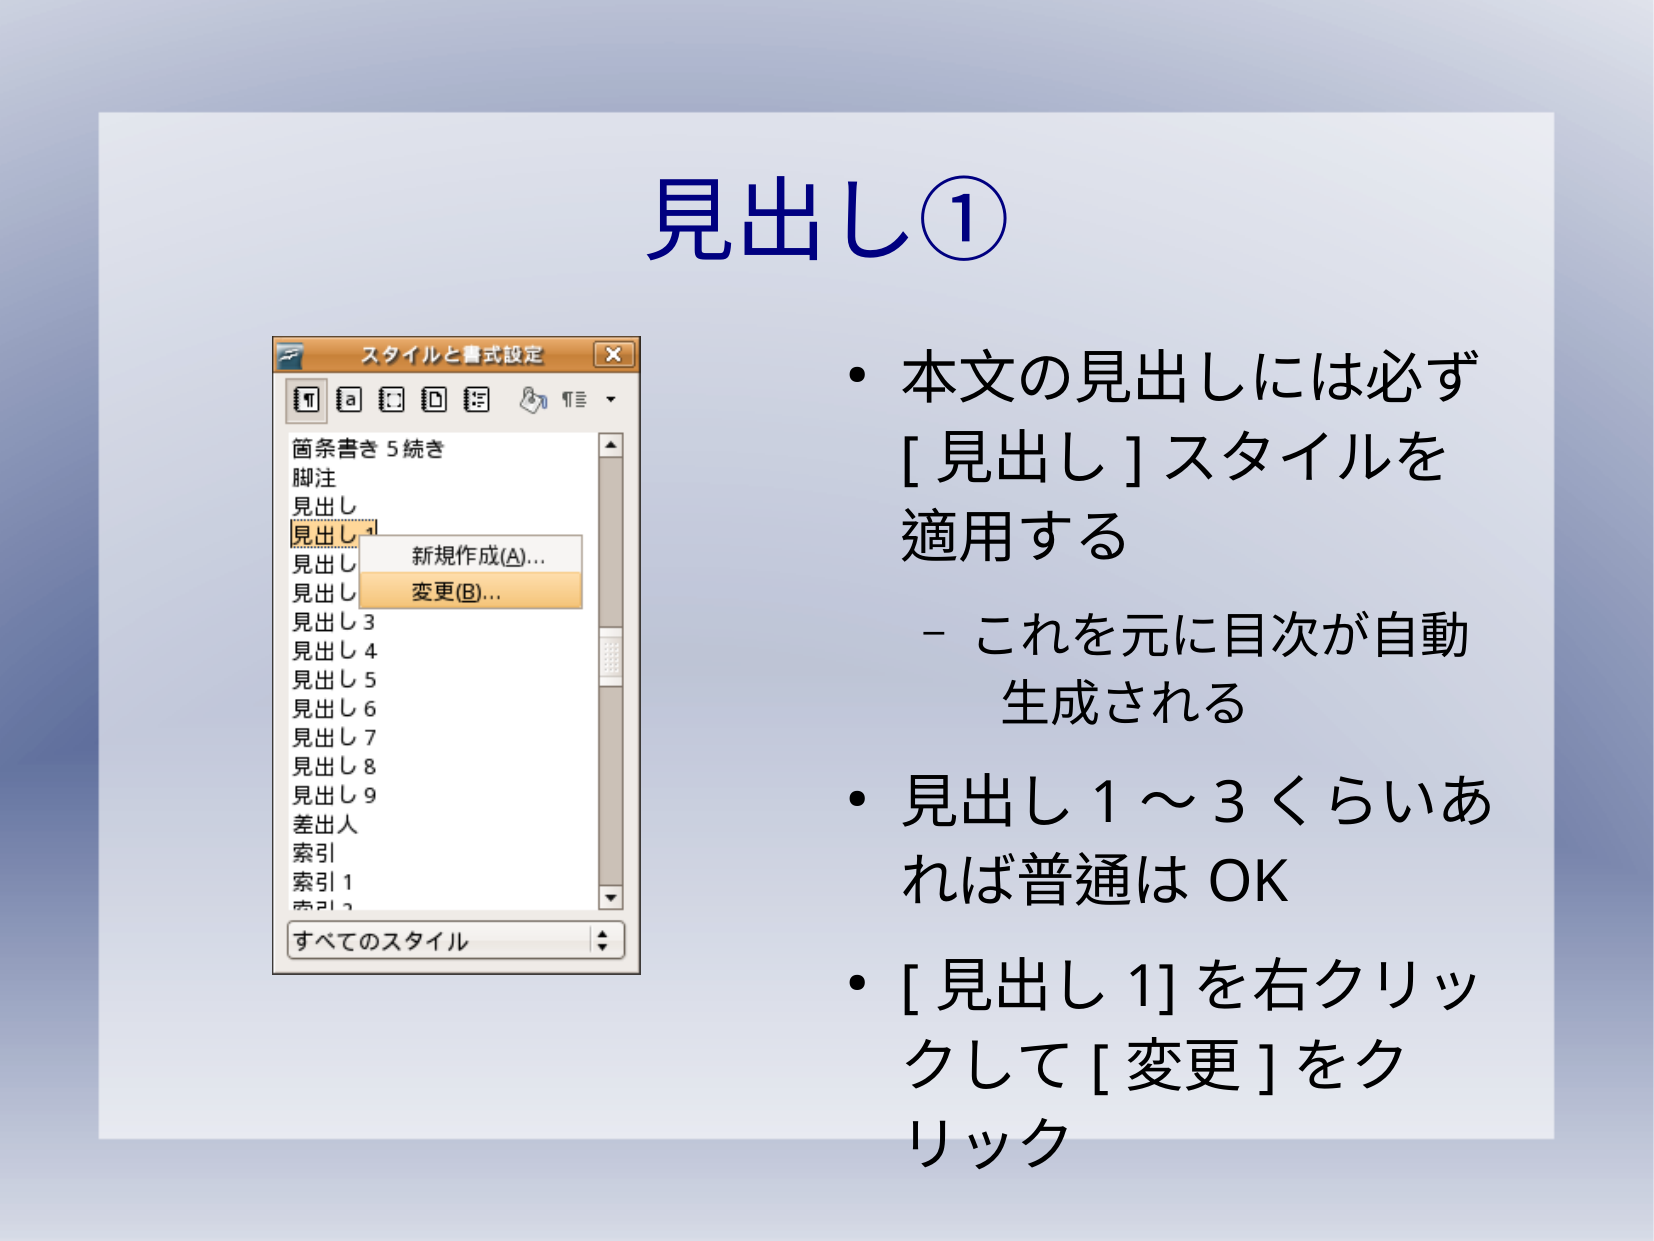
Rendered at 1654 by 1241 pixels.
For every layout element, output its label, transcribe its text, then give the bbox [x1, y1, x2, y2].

picture [0, 0, 1654, 1241]
list 本文の見出しには必ず[見出し]スタイルを適用する これを元に目次が自動生成される 見出し1〜3くらいあれば普通はOK [見出し1]を右クリックして[変更]をクリック [829, 336, 1507, 972]
title 見出し① [118, 121, 1536, 315]
